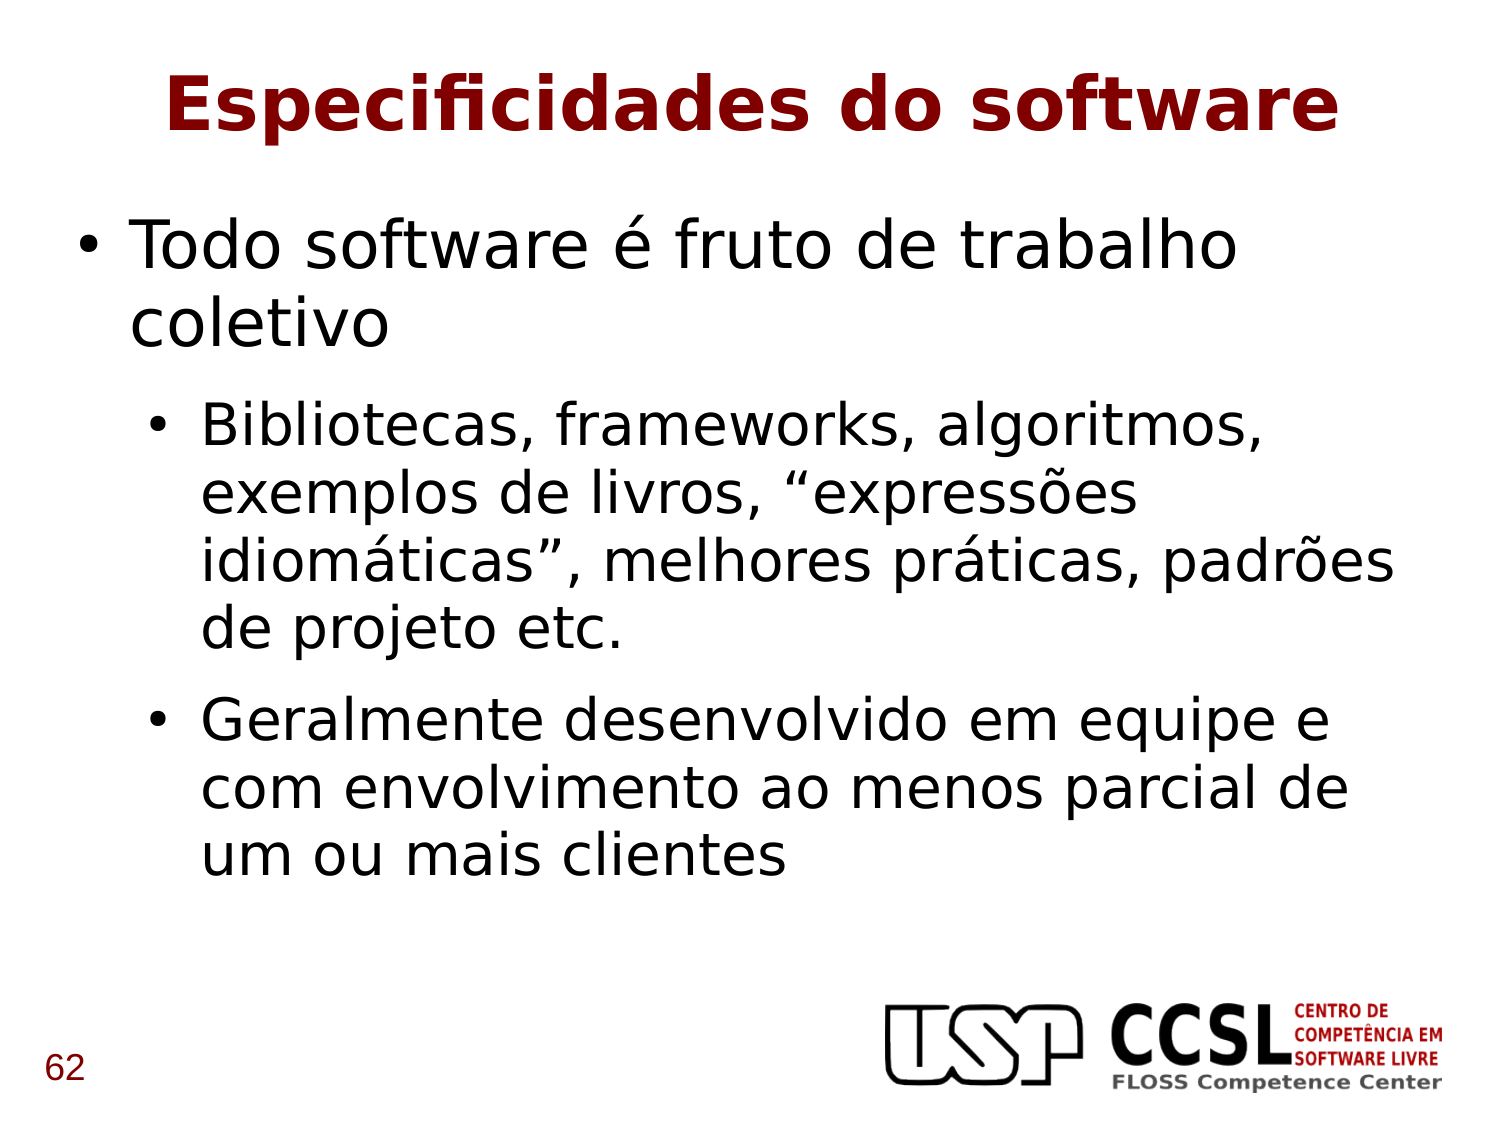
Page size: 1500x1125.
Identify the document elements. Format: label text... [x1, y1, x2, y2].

title Especificidades do software [59, 29, 1447, 180]
picture [885, 1003, 1442, 1093]
list Todo software é fruto de trabalho coletivo Bibliotecas, frameworks, algoritmos, exemplos de livros, “expressões idiomáticas”, melhores práticas, padrões de projeto etc. Geralmente desenvolvido em equipe e com envolvimento ao menos parcial de um ou mais clientes [59, 206, 1447, 950]
